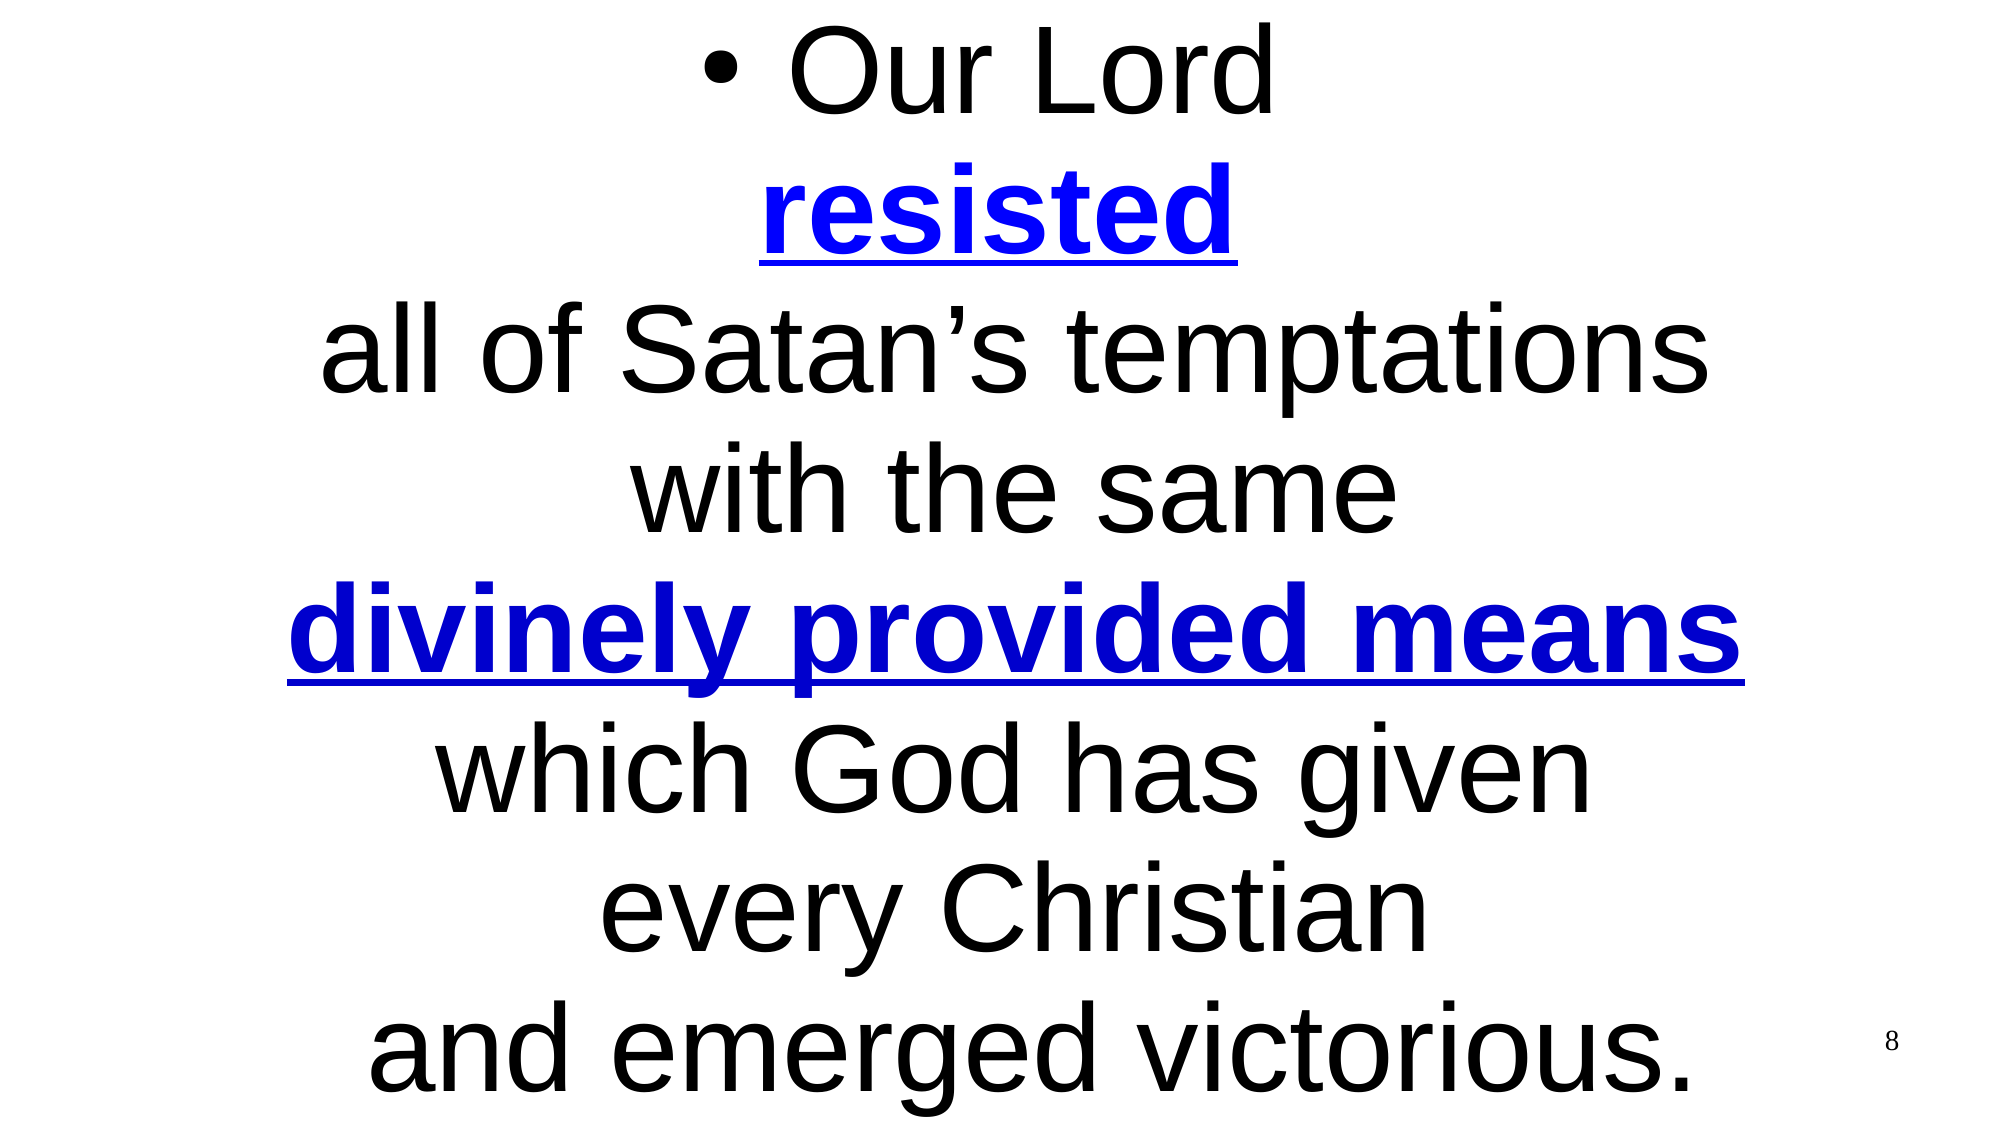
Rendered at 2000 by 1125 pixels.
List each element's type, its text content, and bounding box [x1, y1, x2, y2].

list Our Lord resisted all of Satan’s temptations with the same divinely provided means which God has given every Christian and emerged victorious. [0, 0, 1996, 1123]
